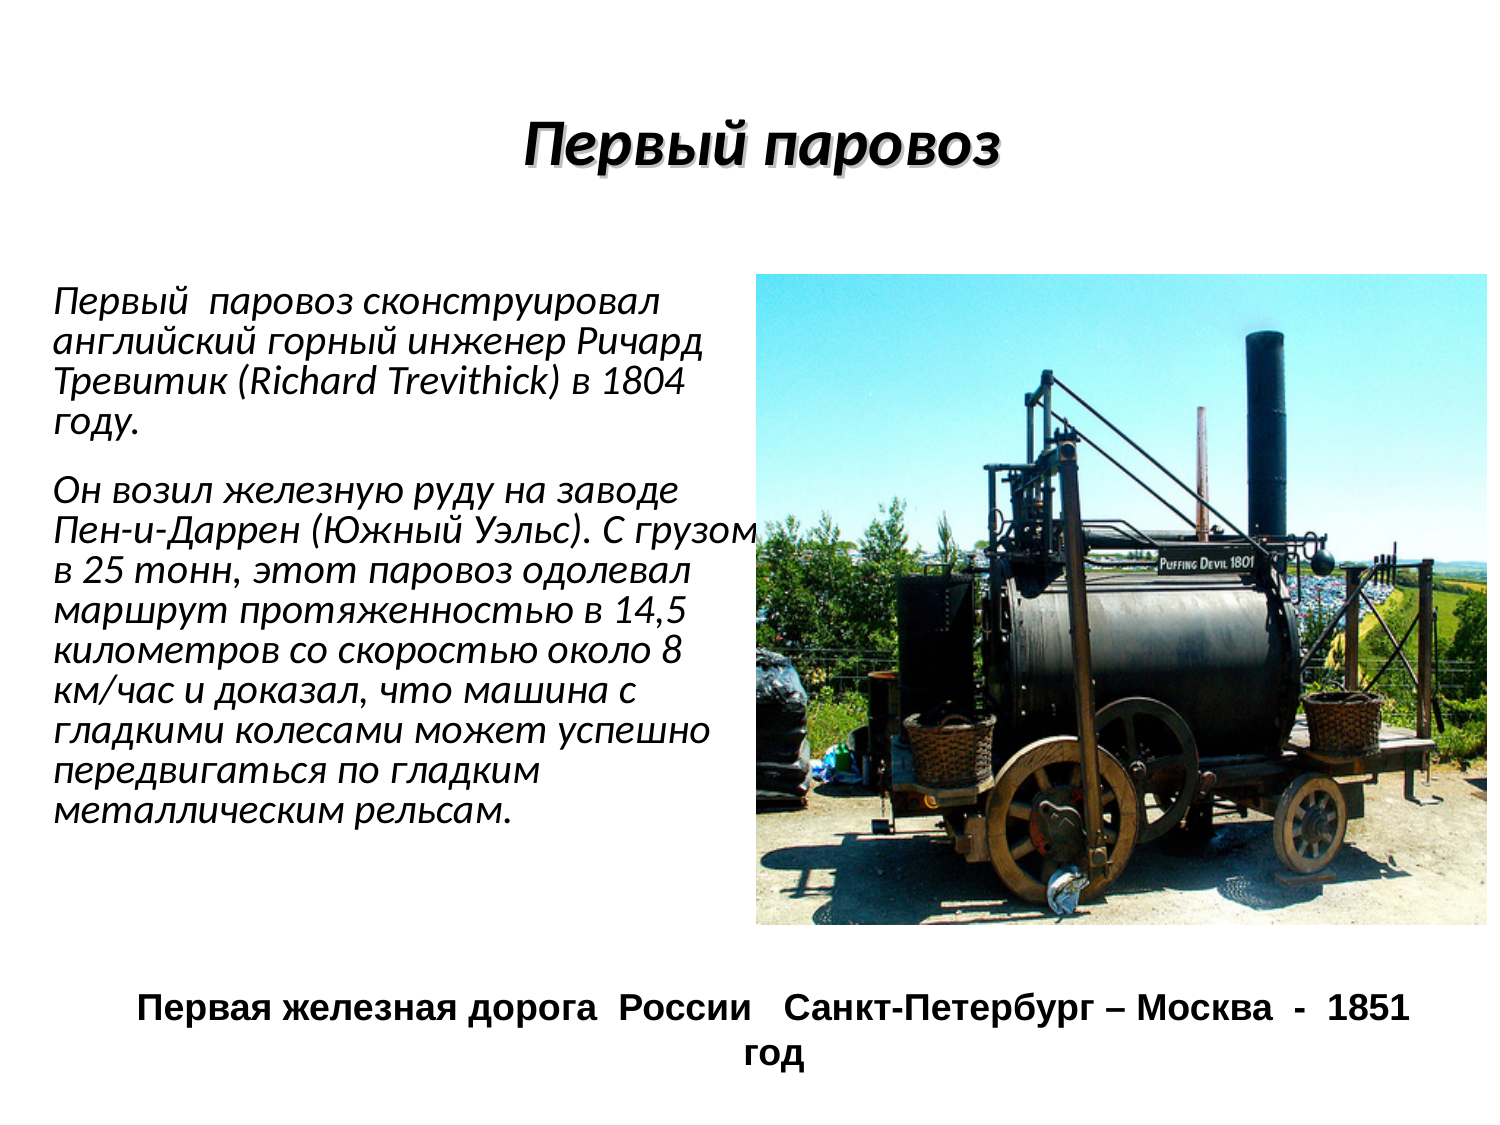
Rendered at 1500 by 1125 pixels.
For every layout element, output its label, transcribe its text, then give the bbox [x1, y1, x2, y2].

title Первый паровоз [75, 45, 1426, 233]
text_box Первая железная дорога России Санкт-Петербург – Москва - 1851 год [75, 974, 1438, 1125]
picture [756, 274, 1487, 925]
list Первый паровоз сконструировал английский горный инженер Ричард Тревитик (Richard Trevithick) в 1804 году. Он возил железную руду на заводе Пен-и-Даррен (Южный Уэльс). С грузом в 25 тонн, этот паровоз одолевал маршрут протяженностью в 14,5 километров со скоростью около 8 км/час и доказал, что машина с гладкими колесами может успешно передвигаться по гладким металлическим рельсам. [37, 274, 775, 1051]
